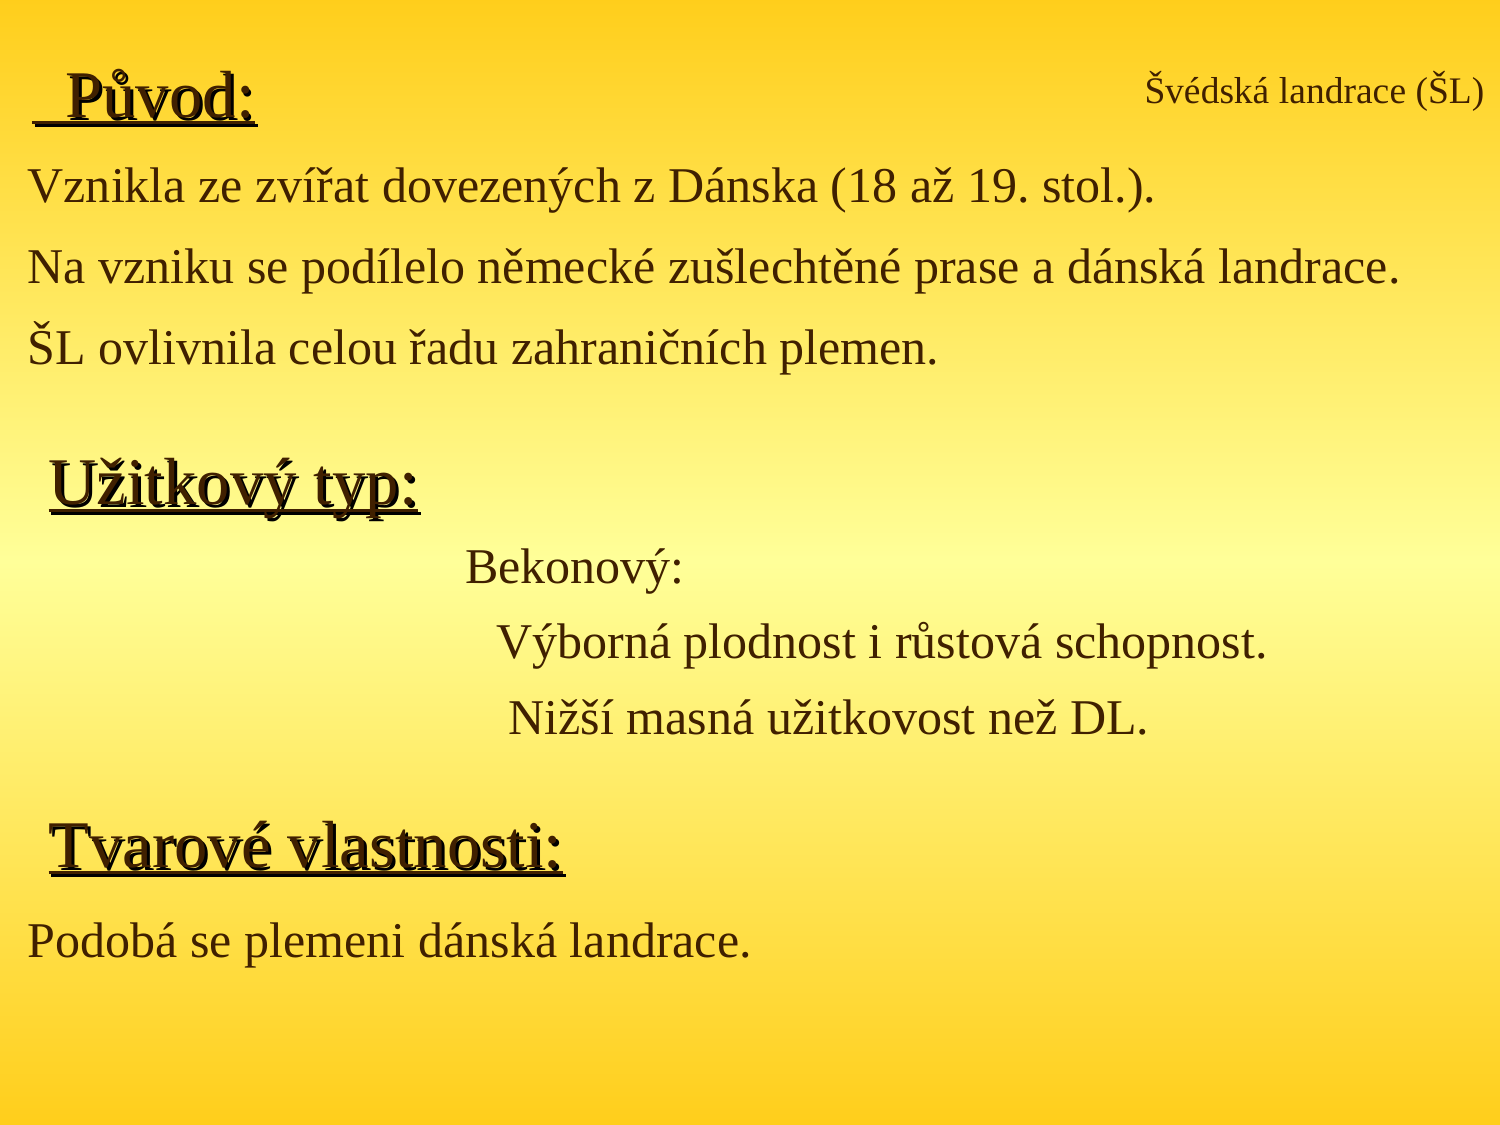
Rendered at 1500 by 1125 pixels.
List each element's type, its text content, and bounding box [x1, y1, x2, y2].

text_box Tvarové vlastnosti: Podobá se plemeni dánská landrace. [0, 800, 1500, 976]
text_box Užitkový typ: Bekonový: Výborná plodnost i růstová schopnost. Nižší masná užitkovost než DL. [0, 449, 1500, 751]
text_box Původ: Vznikla ze zvířat dovezených z Dánska (18 až 19. stol.). Na vzniku se podílelo německé zušlechtěné prase a dánská landrace. ŠL ovlivnila celou řadu zahraničních plemen. [0, 50, 1500, 383]
